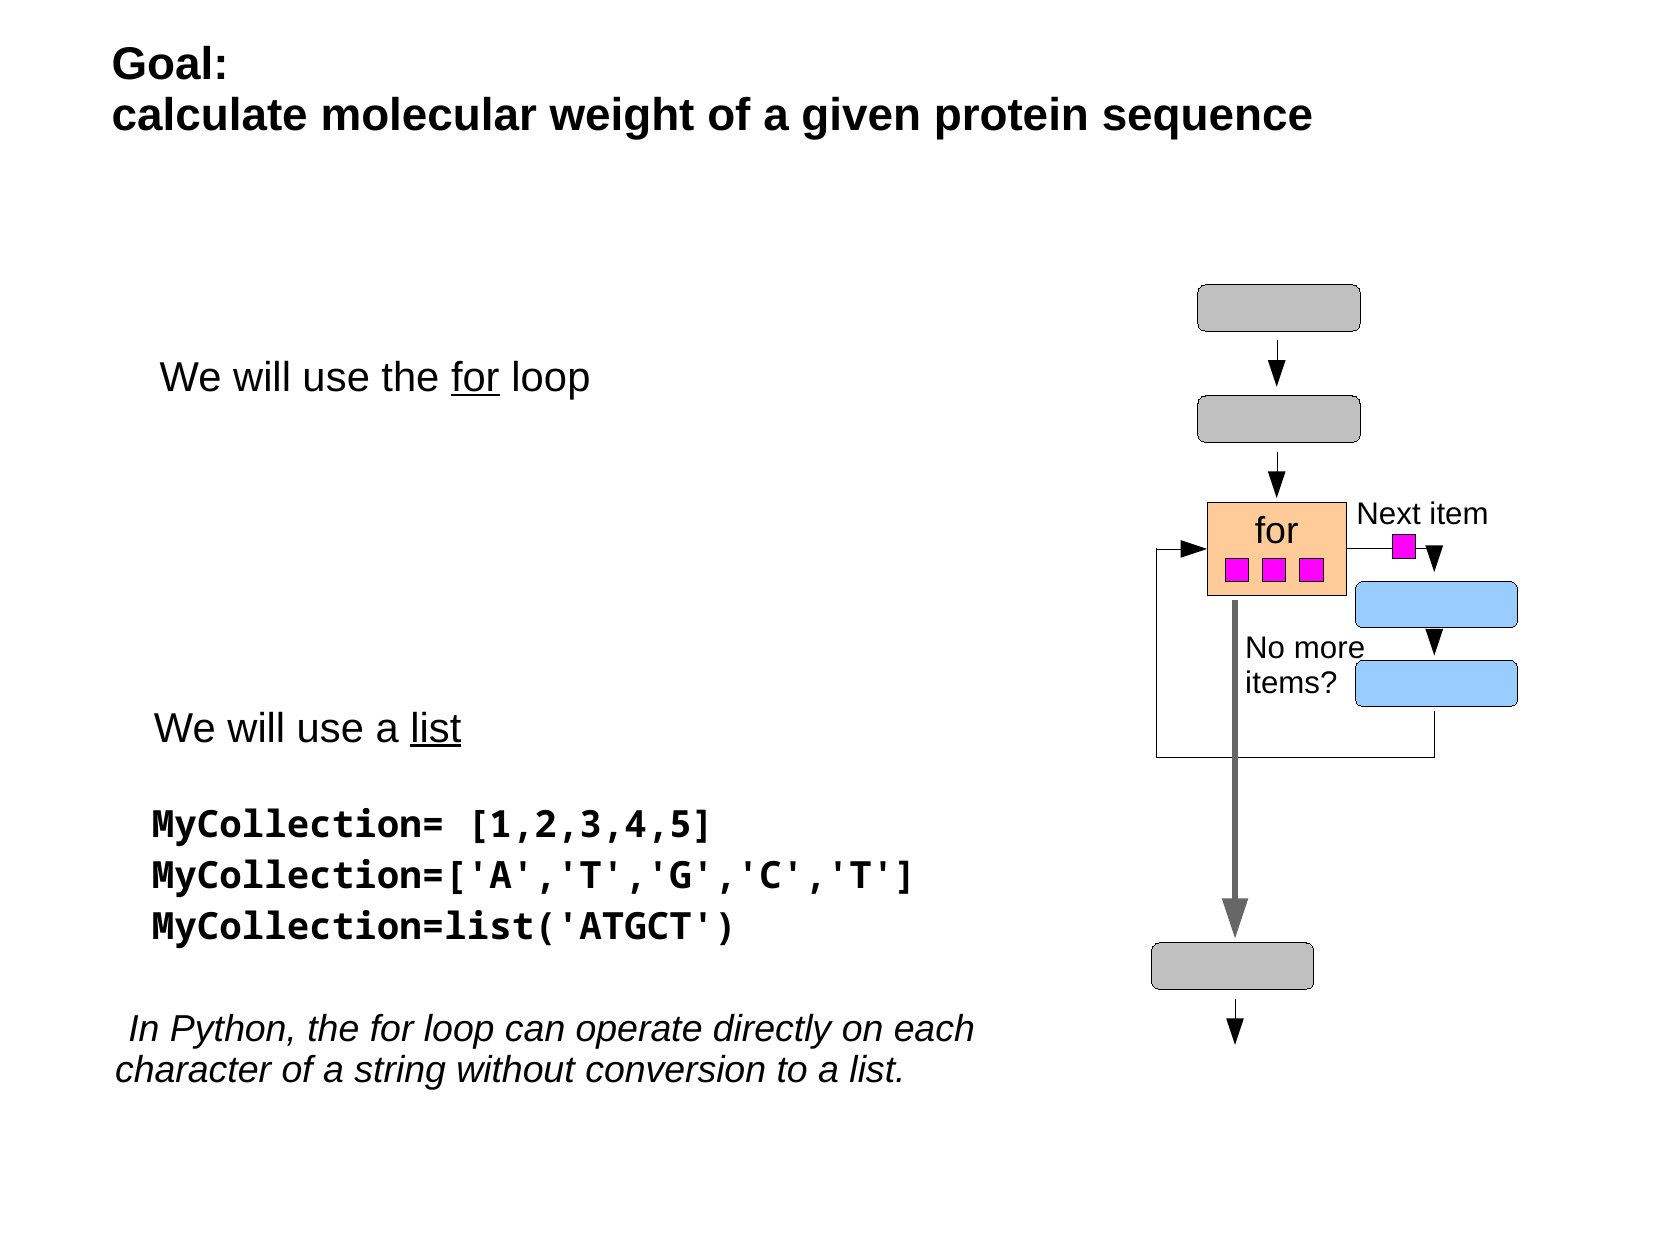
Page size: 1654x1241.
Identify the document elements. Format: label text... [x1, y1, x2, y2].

text_box [1299, 558, 1324, 582]
text_box for [1207, 502, 1347, 596]
text_box [1151, 942, 1314, 990]
text_box Next item [1341, 488, 1504, 539]
text_box [1392, 534, 1416, 559]
text_box [1355, 581, 1518, 628]
text_box [23, 832, 721, 1050]
text_box [1262, 558, 1286, 582]
text_box [1393, 660, 1518, 707]
text_box In Python, the for loop can operate directly on each character of a string without conversion to a list. [100, 999, 1046, 1099]
text_box Goal: calculate molecular weight of a given protein sequence [80, 30, 1329, 148]
text_box [1225, 558, 1249, 582]
text_box [1197, 284, 1361, 332]
text_box [1197, 395, 1361, 443]
text_box We will use a list MyCollection= [1,2,3,4,5] MyCollection=['A','T','G','C','T'] MyCollection=list('ATGCT') [124, 696, 932, 939]
text_box We will use the for loop [129, 346, 979, 408]
text_box No more items? [1230, 623, 1393, 708]
